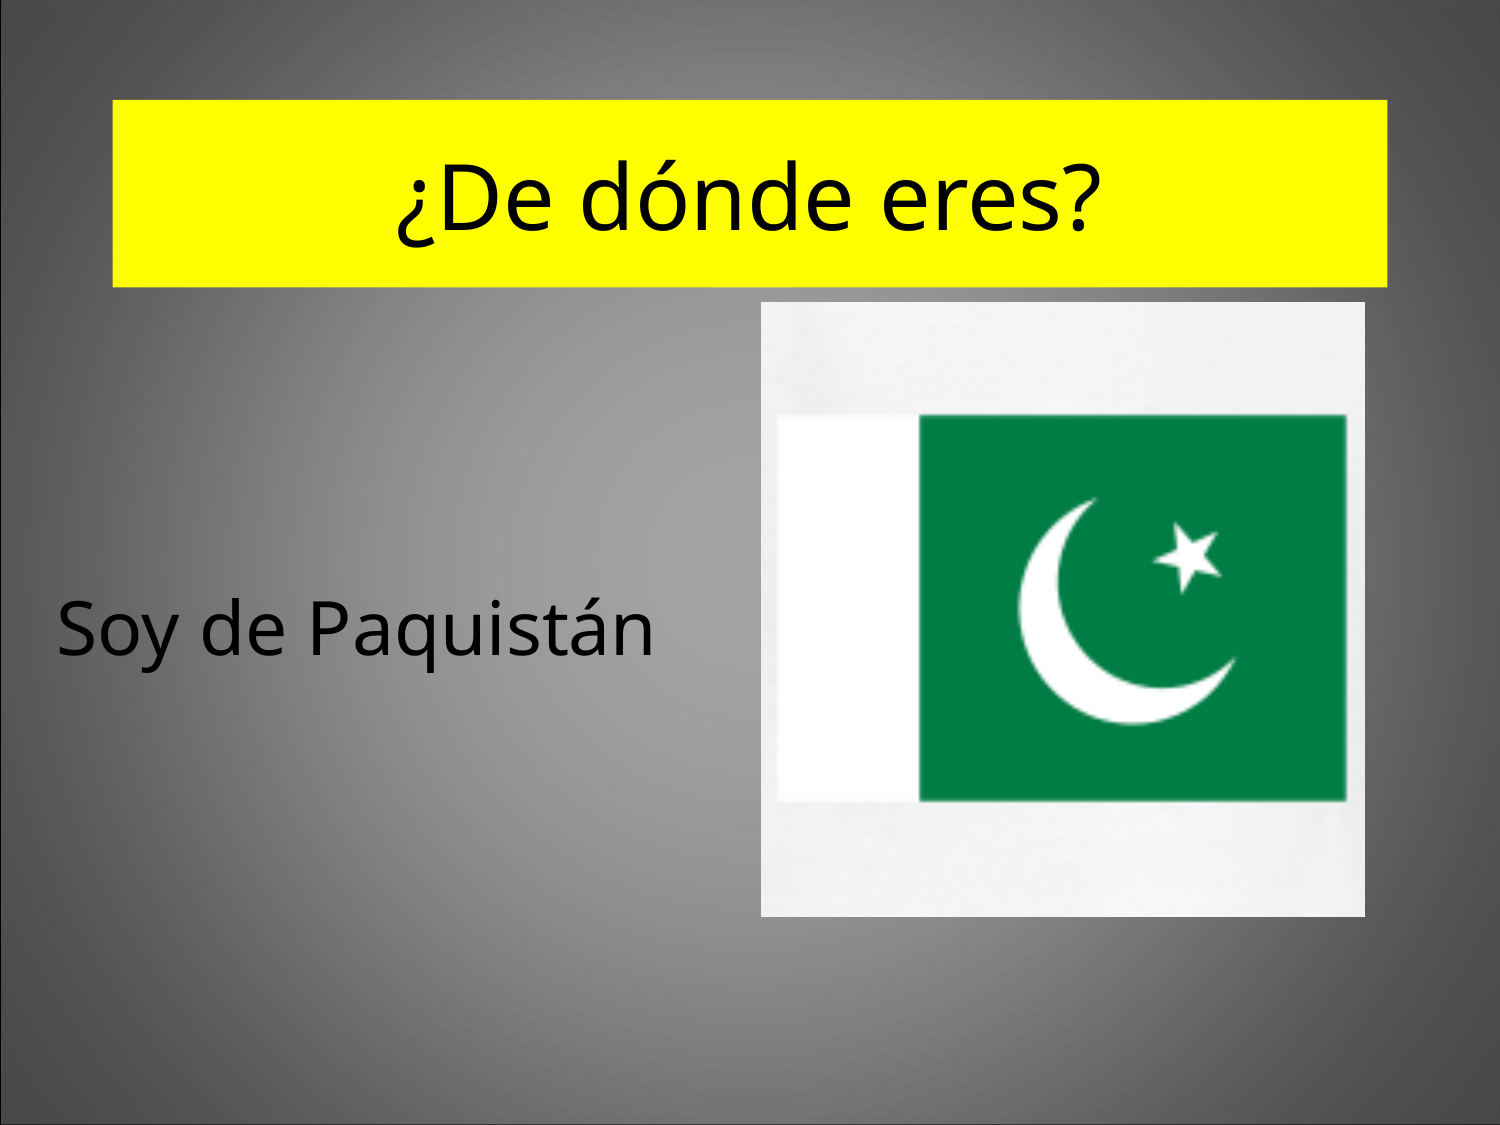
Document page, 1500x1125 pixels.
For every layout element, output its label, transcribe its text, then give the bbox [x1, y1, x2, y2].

picture [0, 0, 1500, 1125]
list Soy de Paquistán [41, 324, 774, 1047]
title ¿De dónde eres? [112, 99, 1388, 288]
